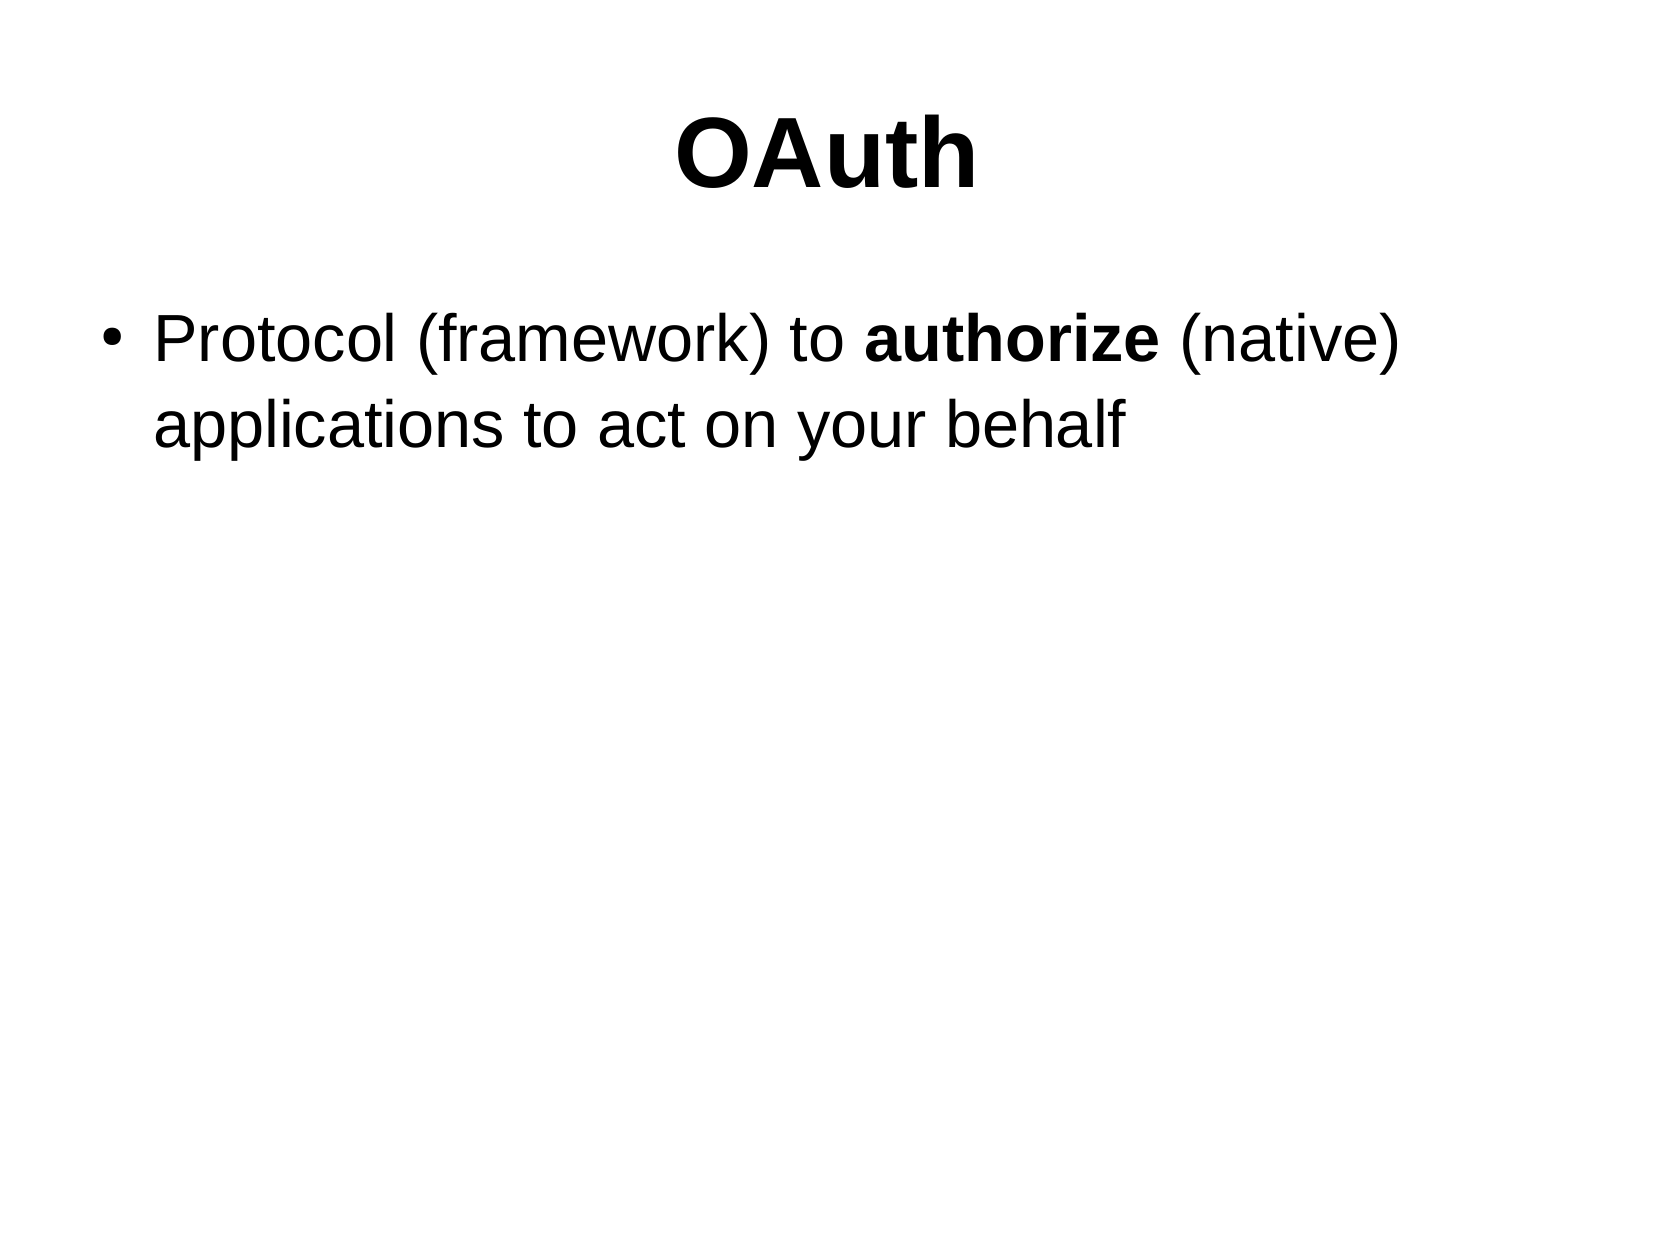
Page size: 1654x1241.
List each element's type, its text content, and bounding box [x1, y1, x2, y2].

list Protocol (framework) to authorize (native) applications to act on your behalf [82, 290, 1571, 1010]
title OAuth [82, 49, 1571, 257]
